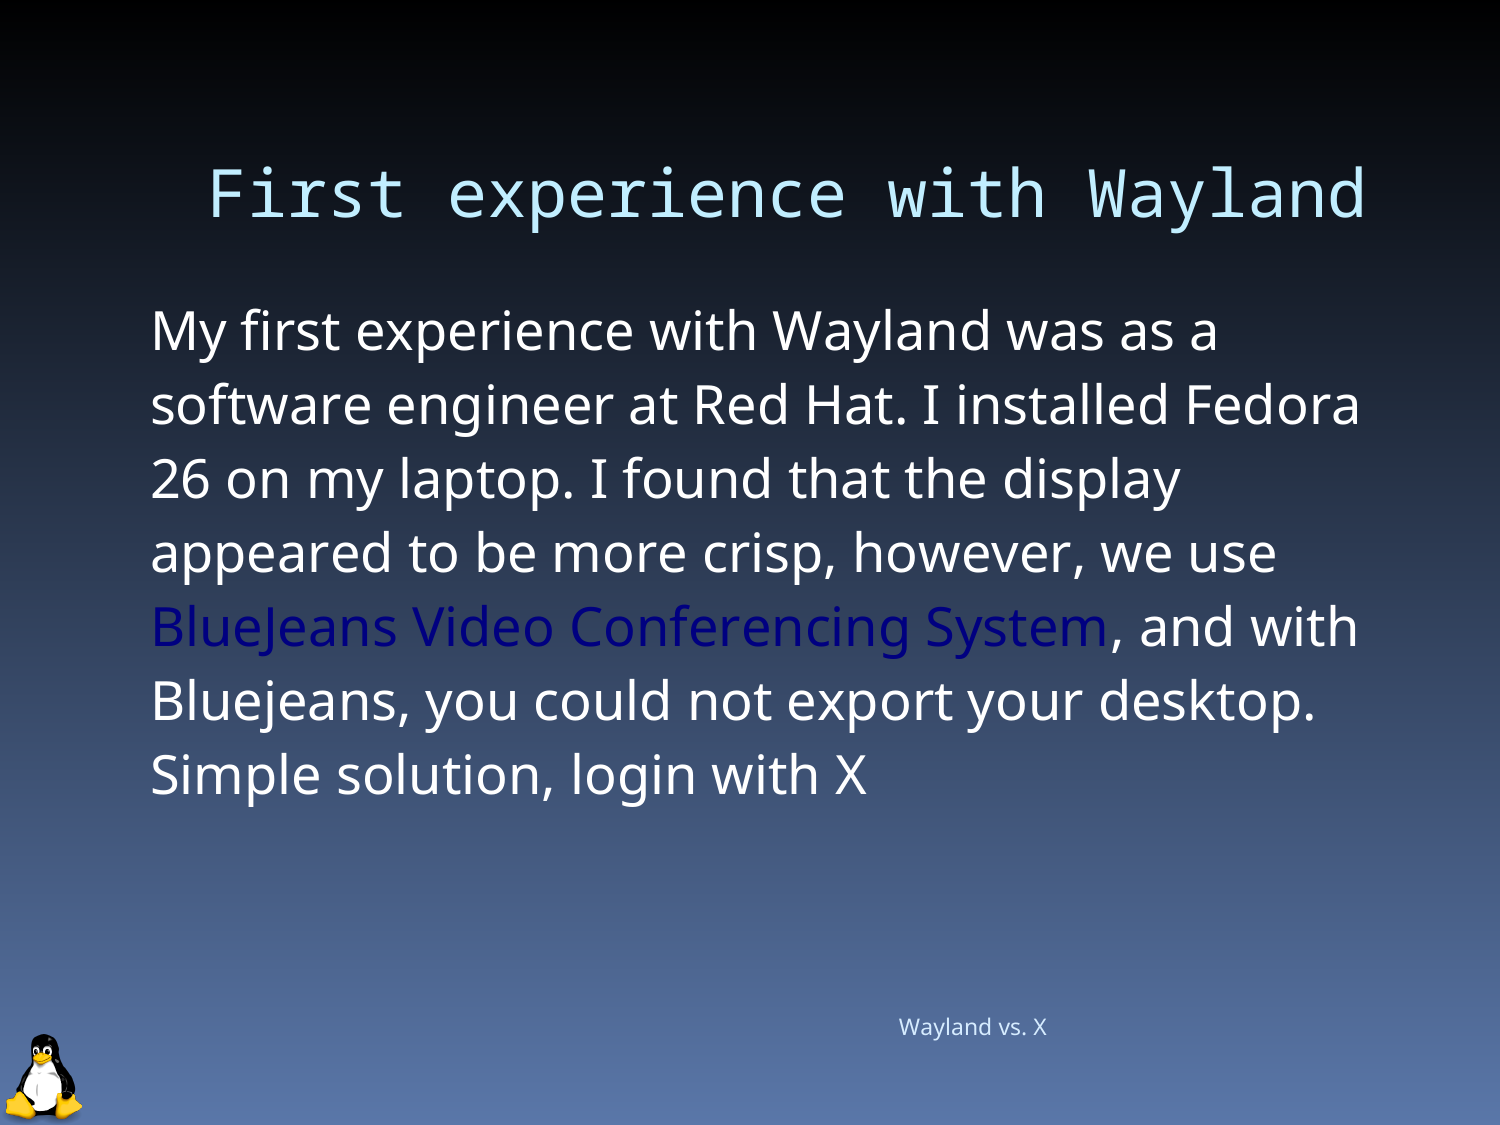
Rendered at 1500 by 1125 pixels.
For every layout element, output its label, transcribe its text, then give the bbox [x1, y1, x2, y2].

list My first experience with Wayland was as a software engineer at Red Hat. I installed Fedora 26 on my laptop. I found that the display appeared to be more crisp, however, we use BlueJeans Video Conferencing System, and with Bluejeans, you could not export your desktop. Simple solution, login with X [149, 292, 1425, 946]
title First experience with Wayland [149, 84, 1425, 292]
picture [0, 1034, 82, 1125]
